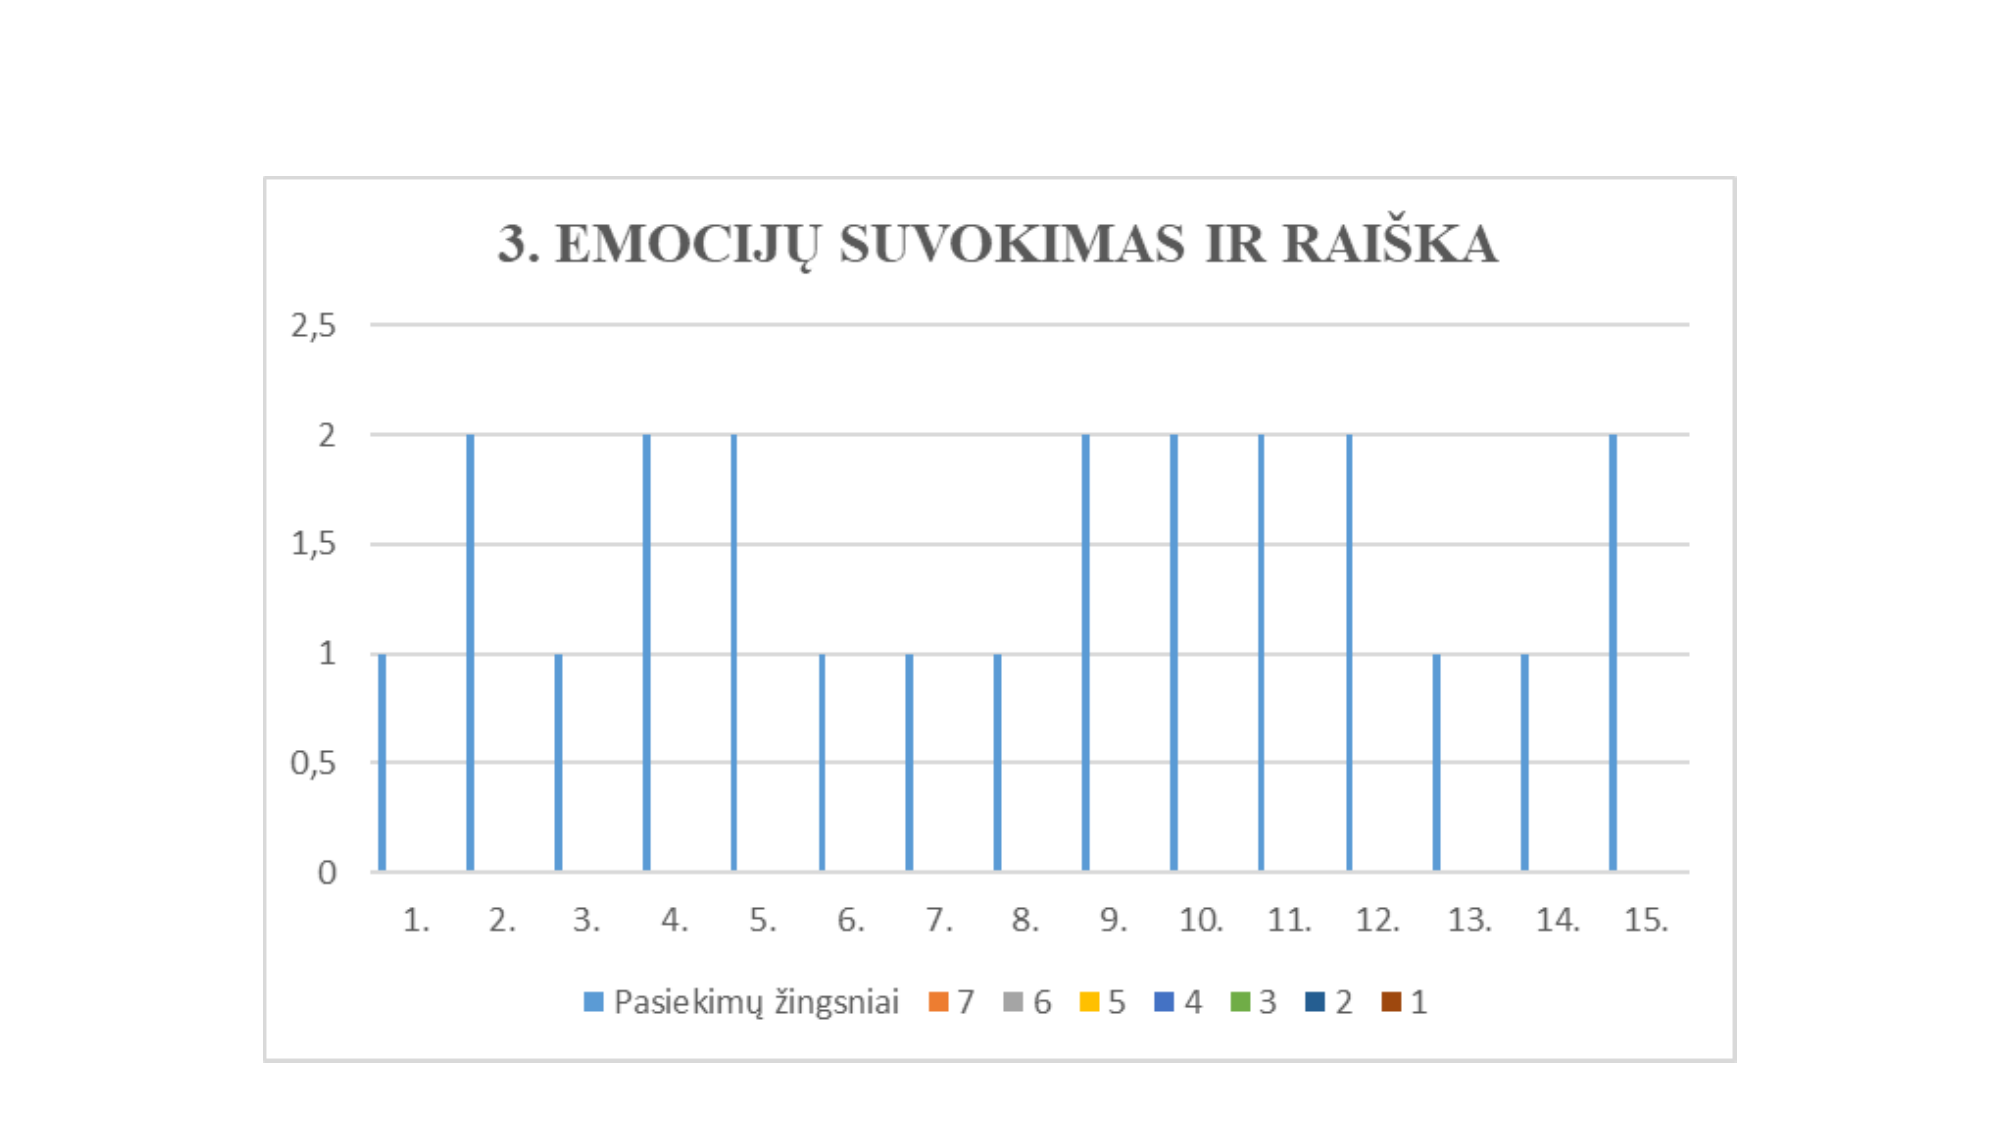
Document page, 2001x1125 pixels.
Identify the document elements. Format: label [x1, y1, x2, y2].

picture [263, 176, 1737, 1063]
